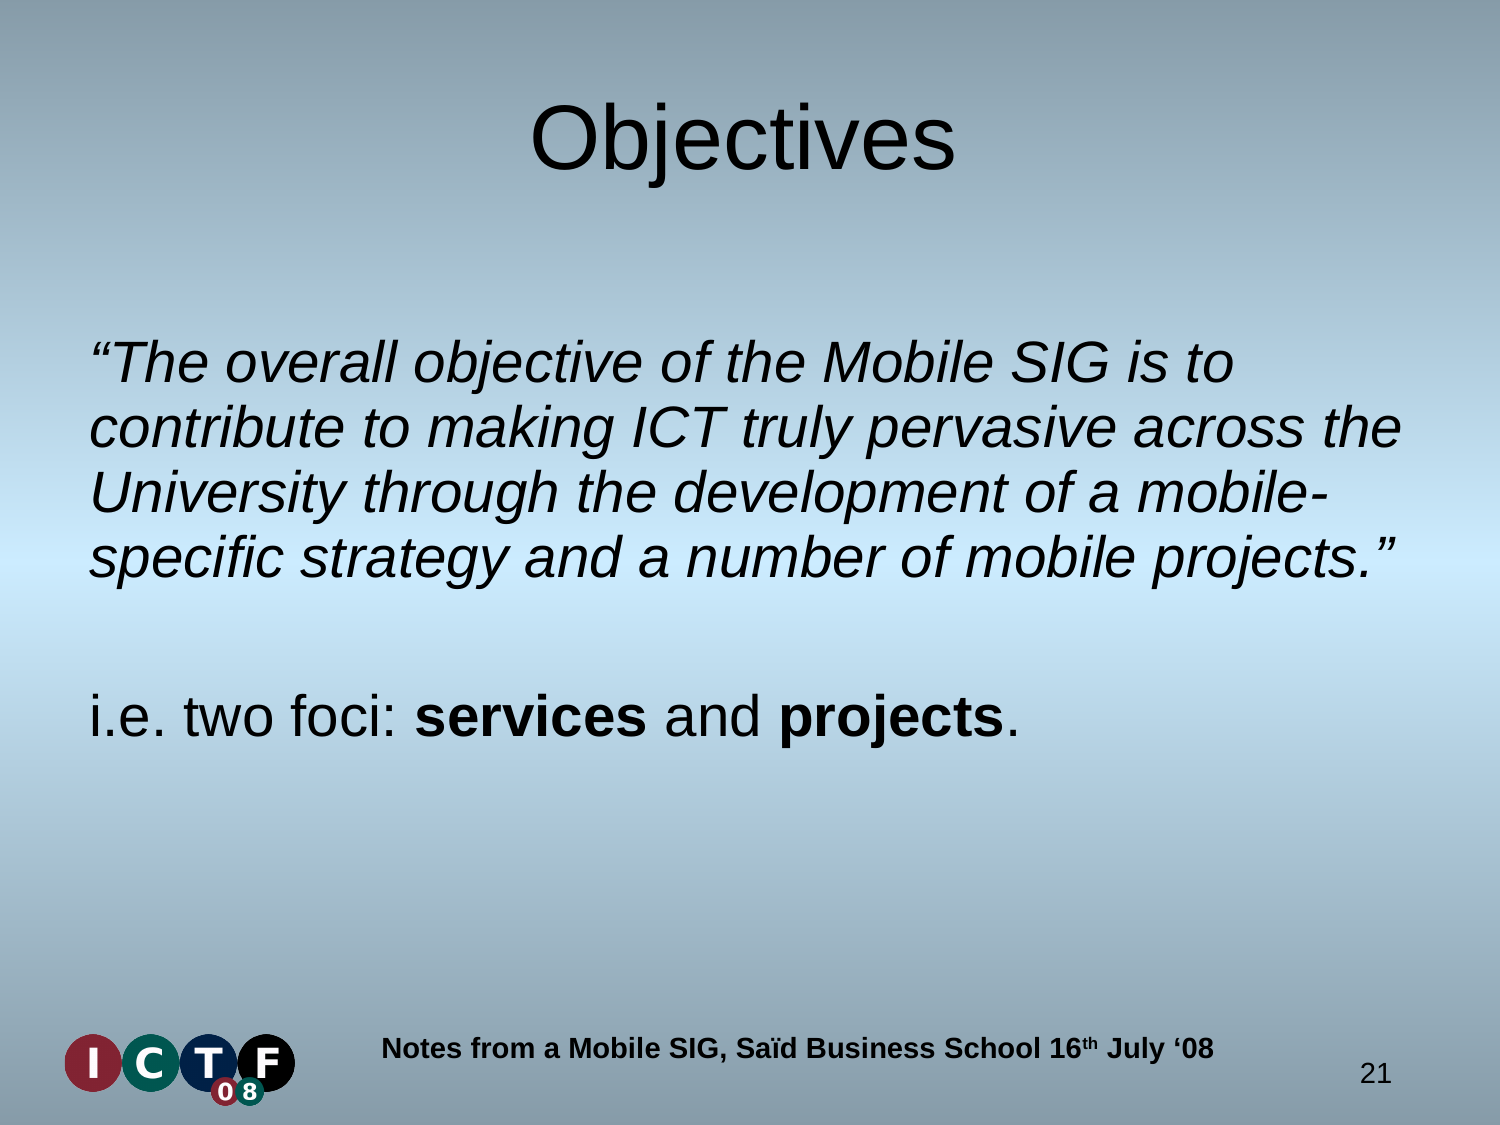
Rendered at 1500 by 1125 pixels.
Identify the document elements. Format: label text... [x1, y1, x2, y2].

picture [64, 1034, 295, 1106]
list “The overall objective of the Mobile SIG is to contribute to making ICT truly pervasive across the University through the development of a mobile-specific strategy and a number of mobile projects.” i.e. two foci: services and projects. [75, 321, 1426, 835]
title Objectives [230, 74, 1258, 201]
